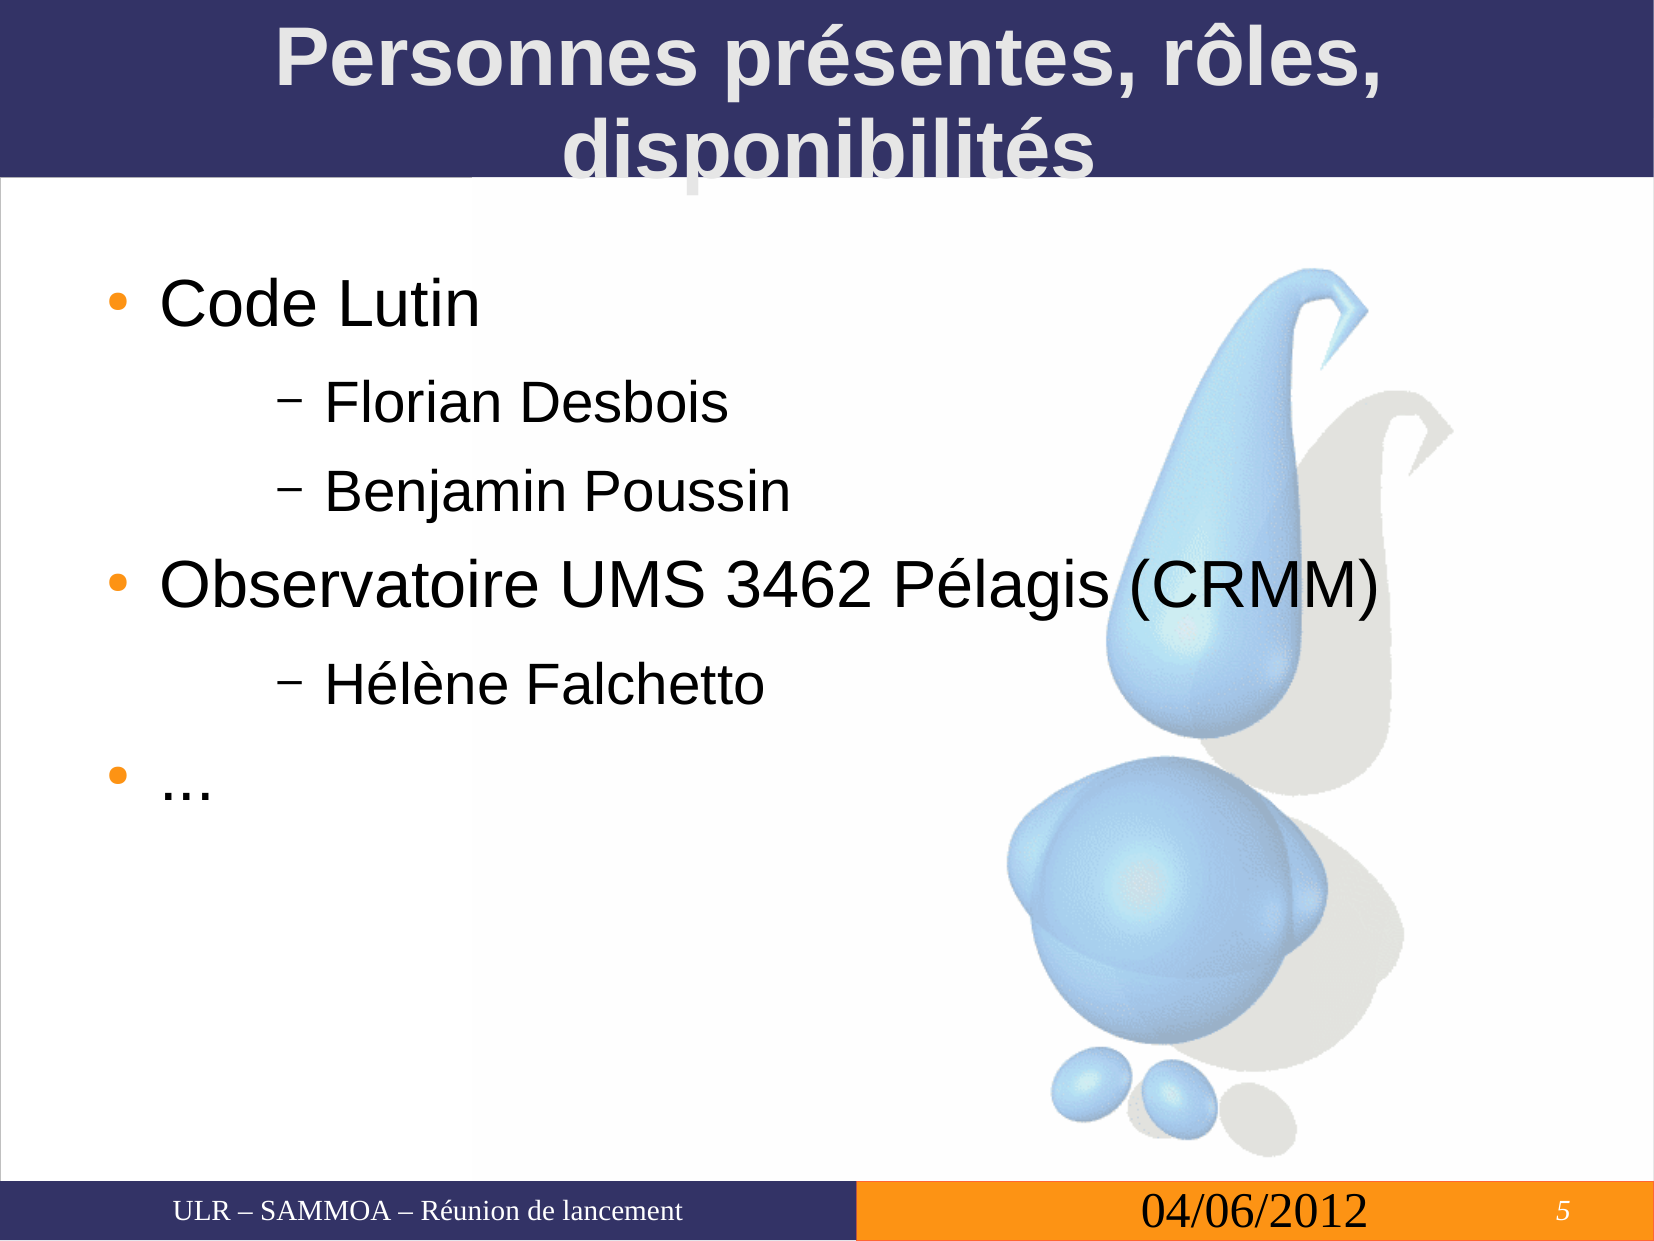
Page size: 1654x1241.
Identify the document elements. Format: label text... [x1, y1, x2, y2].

picture [472, 178, 1654, 1181]
list Code Lutin Florian Desbois Benjamin Poussin Observatoire UMS 3462 Pélagis (CRMM) Hélène Falchetto ... [88, 265, 1595, 1152]
title Personnes présentes, rôles, disponibilités [123, 0, 1536, 208]
